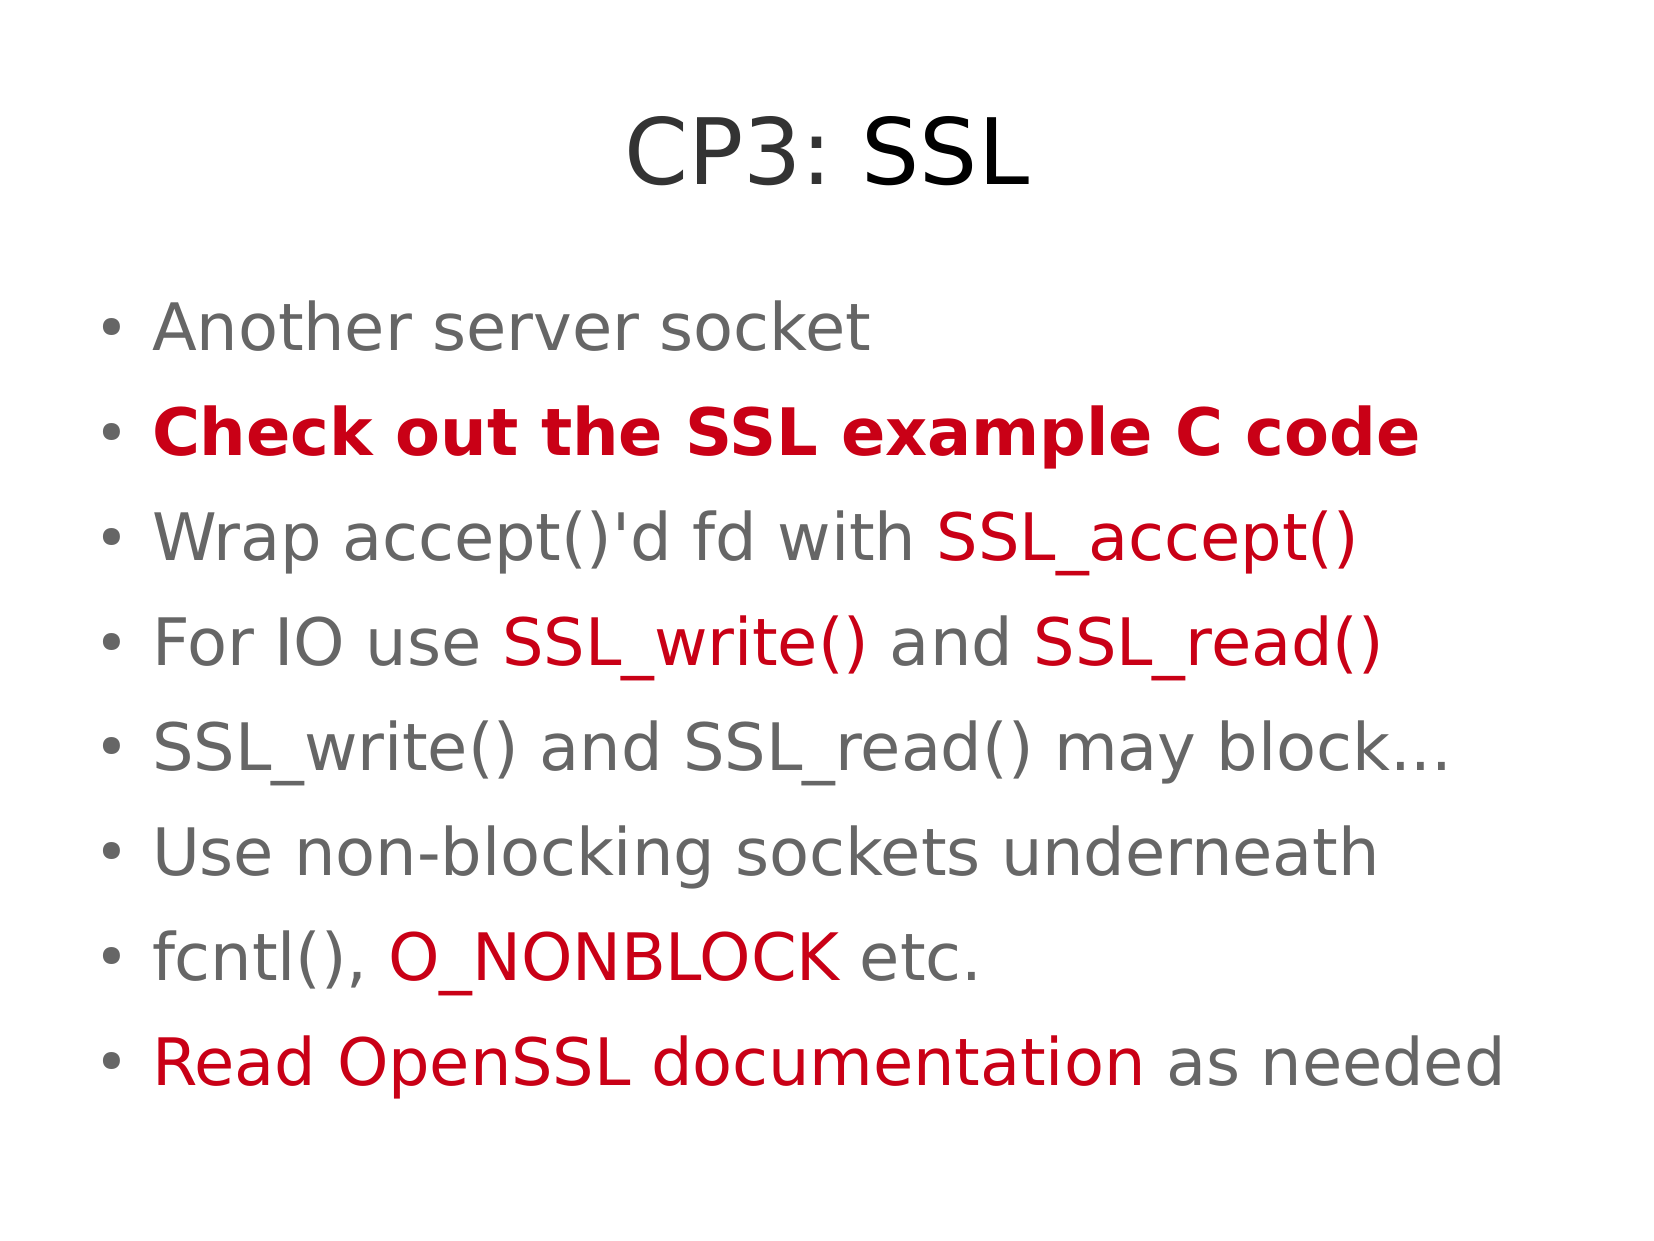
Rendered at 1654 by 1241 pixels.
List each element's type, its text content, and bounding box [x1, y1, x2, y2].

title CP3: SSL [82, 49, 1571, 257]
list Another server socket Check out the SSL example C code Wrap accept()'d fd with SSL_accept() For IO use SSL_write() and SSL_read() SSL_write() and SSL_read() may block... Use non-blocking sockets underneath fcntl(), O_NONBLOCK etc. Read OpenSSL documentation as needed [82, 290, 1571, 1109]
